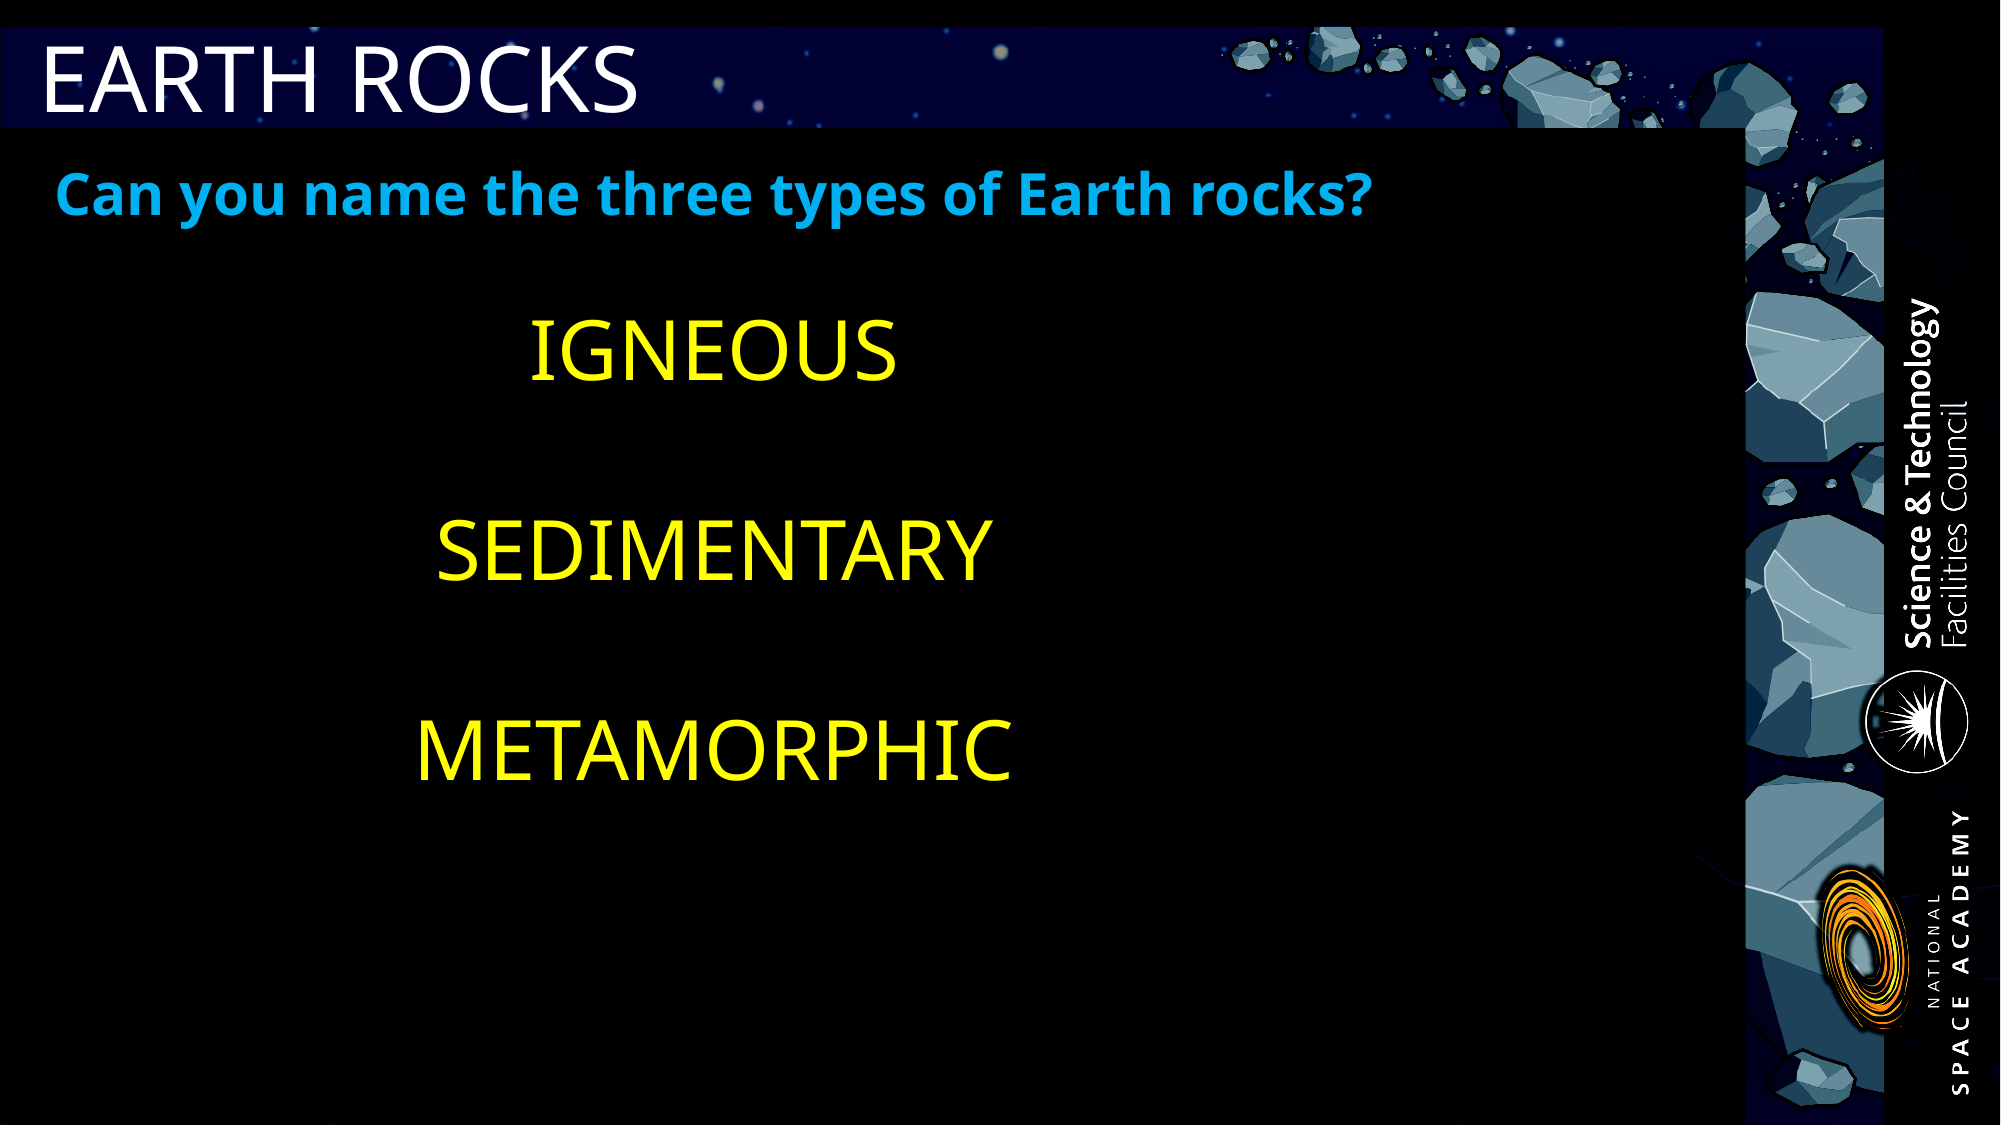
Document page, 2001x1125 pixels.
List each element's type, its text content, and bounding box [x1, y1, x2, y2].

text_box Can you name the three types of Earth rocks? IGNEOUS SEDIMENTARY METAMORPHIC [39, 149, 1694, 883]
text_box EARTH ROCKS [23, 13, 655, 141]
